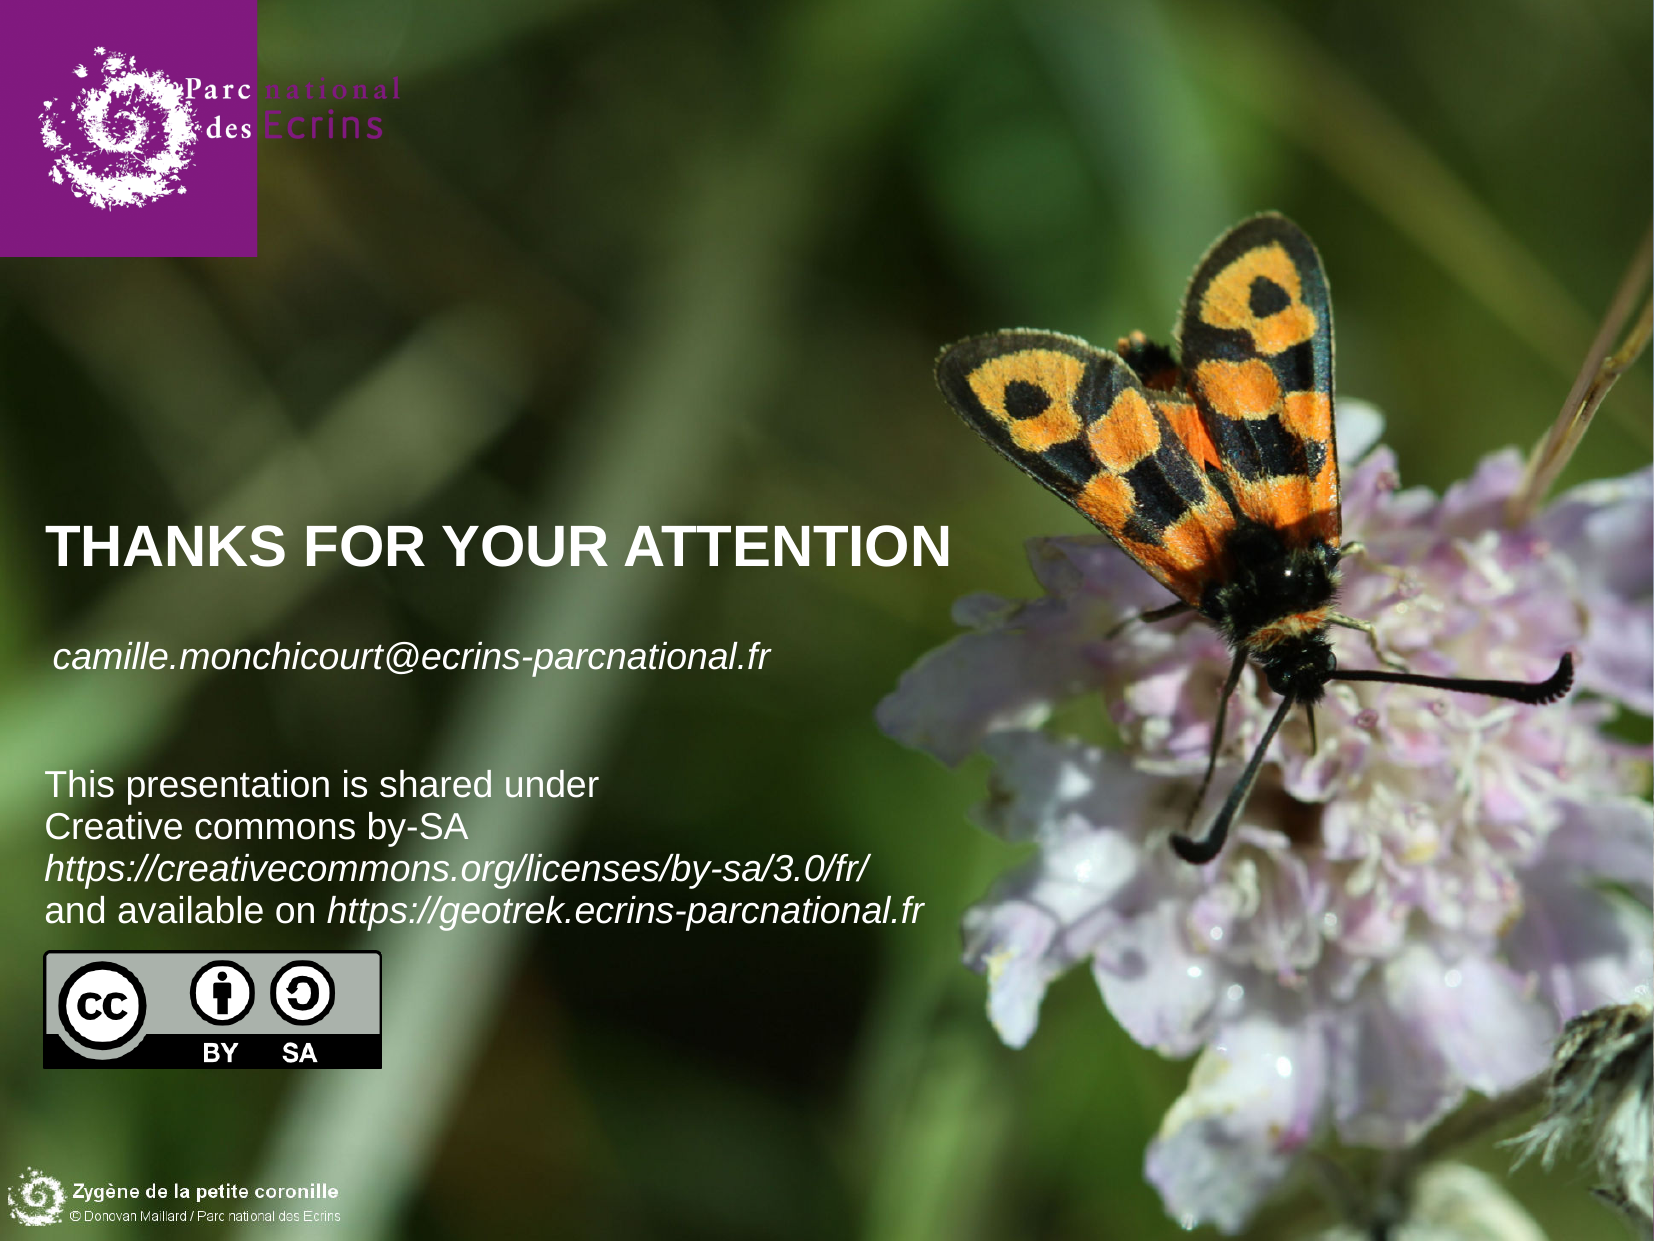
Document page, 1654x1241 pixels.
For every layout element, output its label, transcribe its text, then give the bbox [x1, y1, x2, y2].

text_box This presentation is shared under Creative commons by-SA https://creativecommons.org/licenses/by-sa/3.0/fr/ and available on https://geotrek.ecrins-parcnational.fr [29, 755, 950, 939]
text_box camille.monchicourt@ecrins-parcnational.fr [38, 628, 786, 686]
picture [0, 0, 1654, 1241]
title THANKS FOR YOUR ATTENTION [11, 448, 987, 579]
